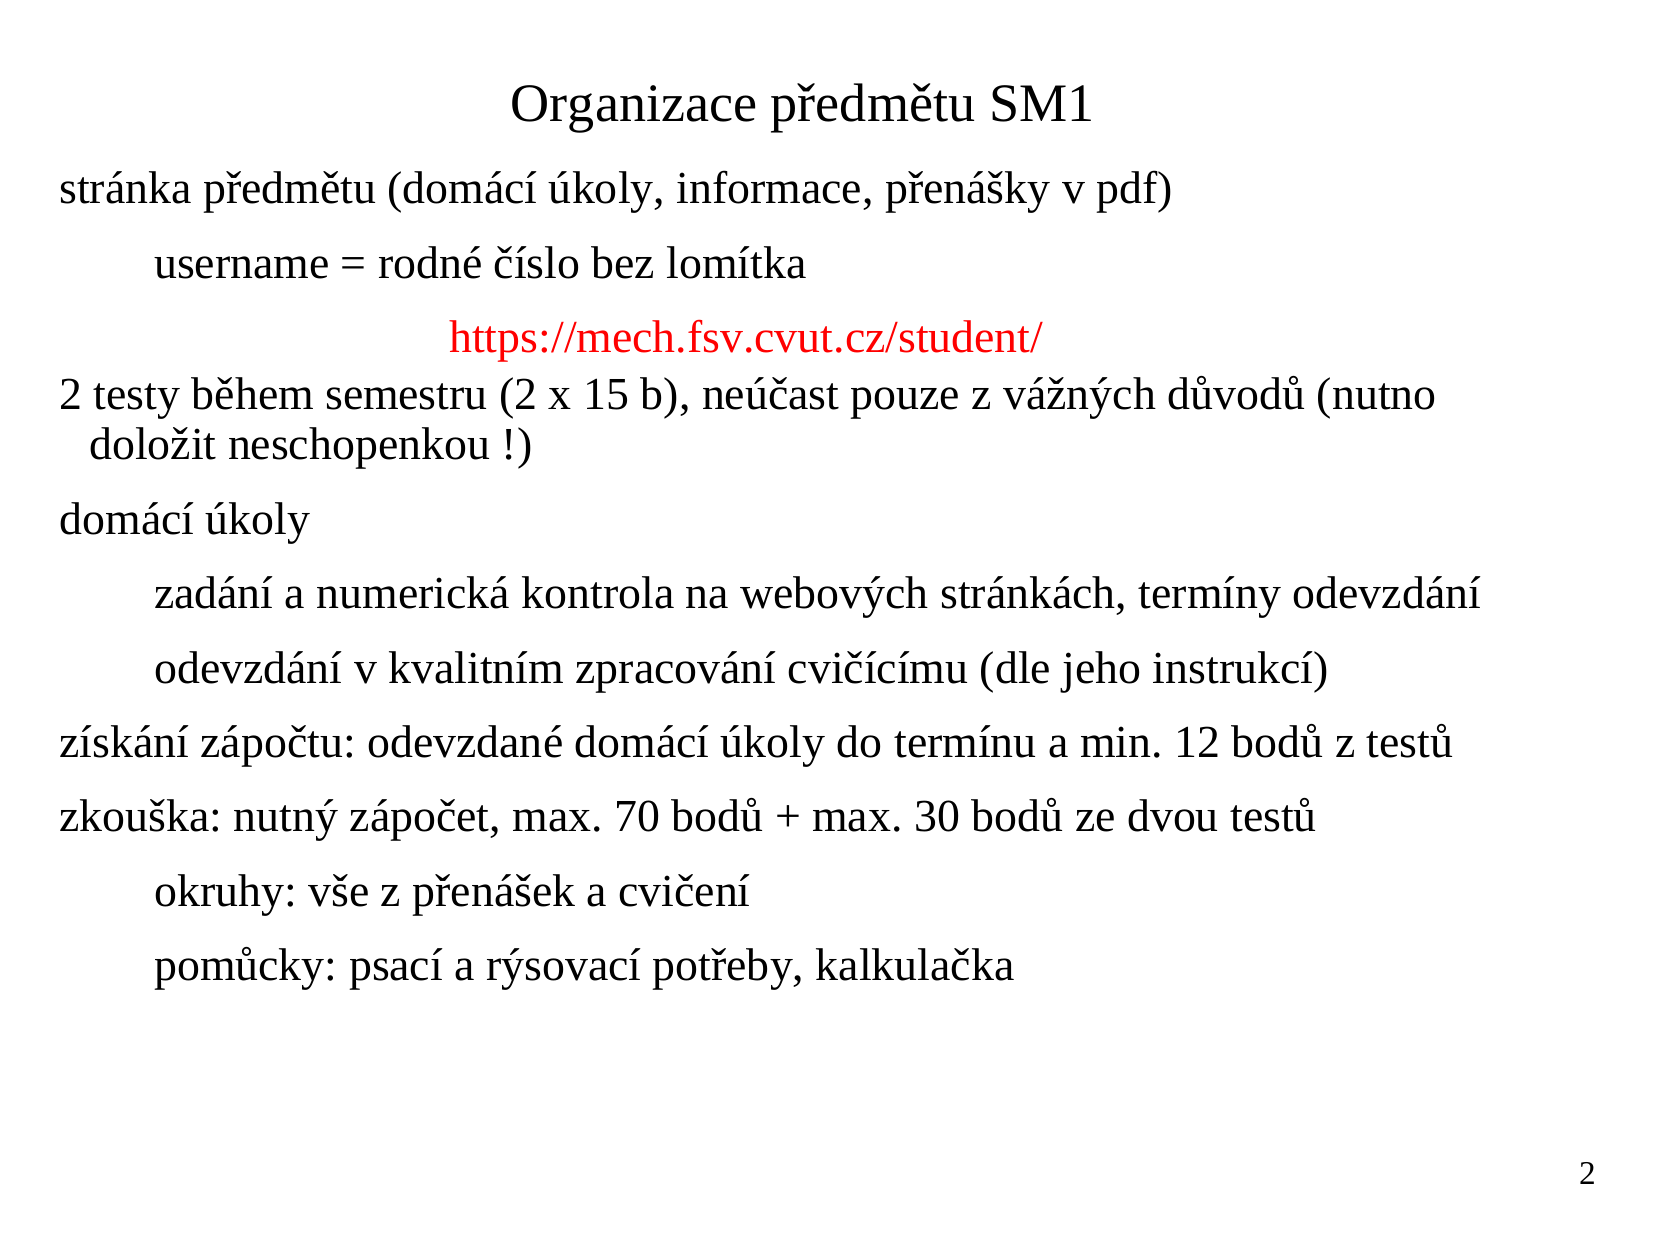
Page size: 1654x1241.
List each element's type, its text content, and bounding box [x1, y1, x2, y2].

list stránka předmětu (domácí úkoly, informace, přenášky v pdf) username = rodné číslo bez lomítka https://mech.fsv.cvut.cz/student/ 2 testy během semestru (2 x 15 b), neúčast pouze z vážných důvodů (nutno doložit neschopenkou !) domácí úkoly zadání a numerická kontrola na webových stránkách, termíny odevzdání odevzdání v kvalitním zpracování cvičícímu (dle jeho instrukcí) získání zápočtu: odevzdané domácí úkoly do termínu a min. 12 bodů z testů zkouška: nutný zápočet, max. 70 bodů + max. 30 bodů ze dvou testů okruhy: vše z přenášek a cvičení pomůcky: psací a rýsovací potřeby, kalkulačka [59, 163, 1548, 1048]
title Organizace předmětu SM1 [59, 0, 1548, 163]
